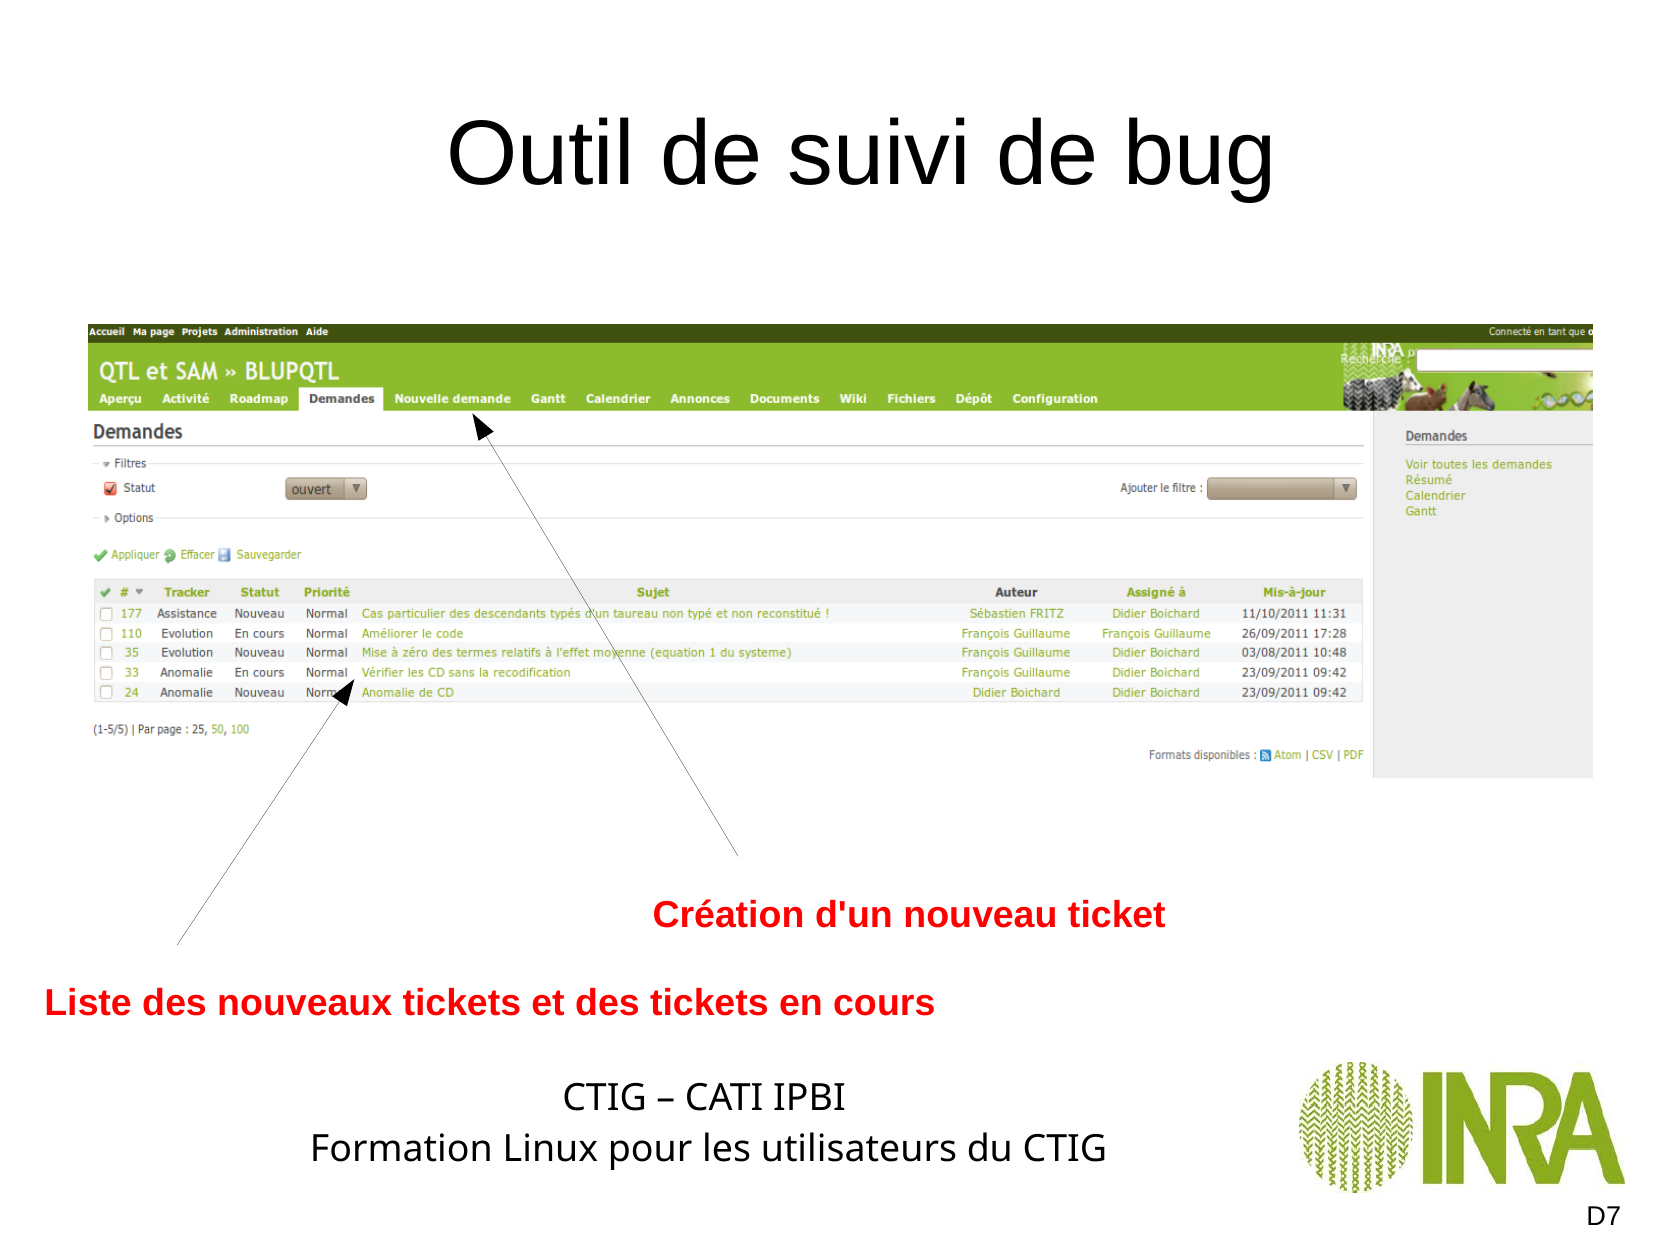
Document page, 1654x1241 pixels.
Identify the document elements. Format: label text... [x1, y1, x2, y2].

text_box Liste des nouveaux tickets et des tickets en cours [29, 974, 950, 1033]
title Outil de suivi de bug [82, 56, 1571, 250]
text_box D<numéro> [1571, 1193, 1654, 1239]
picture [88, 324, 1593, 778]
picture [1299, 1062, 1625, 1193]
text_box CTIG – CATI IPBI Formation Linux pour les utilisateurs du CTIG [295, 1062, 1259, 1184]
text_box Création d'un nouveau ticket [637, 885, 1181, 944]
